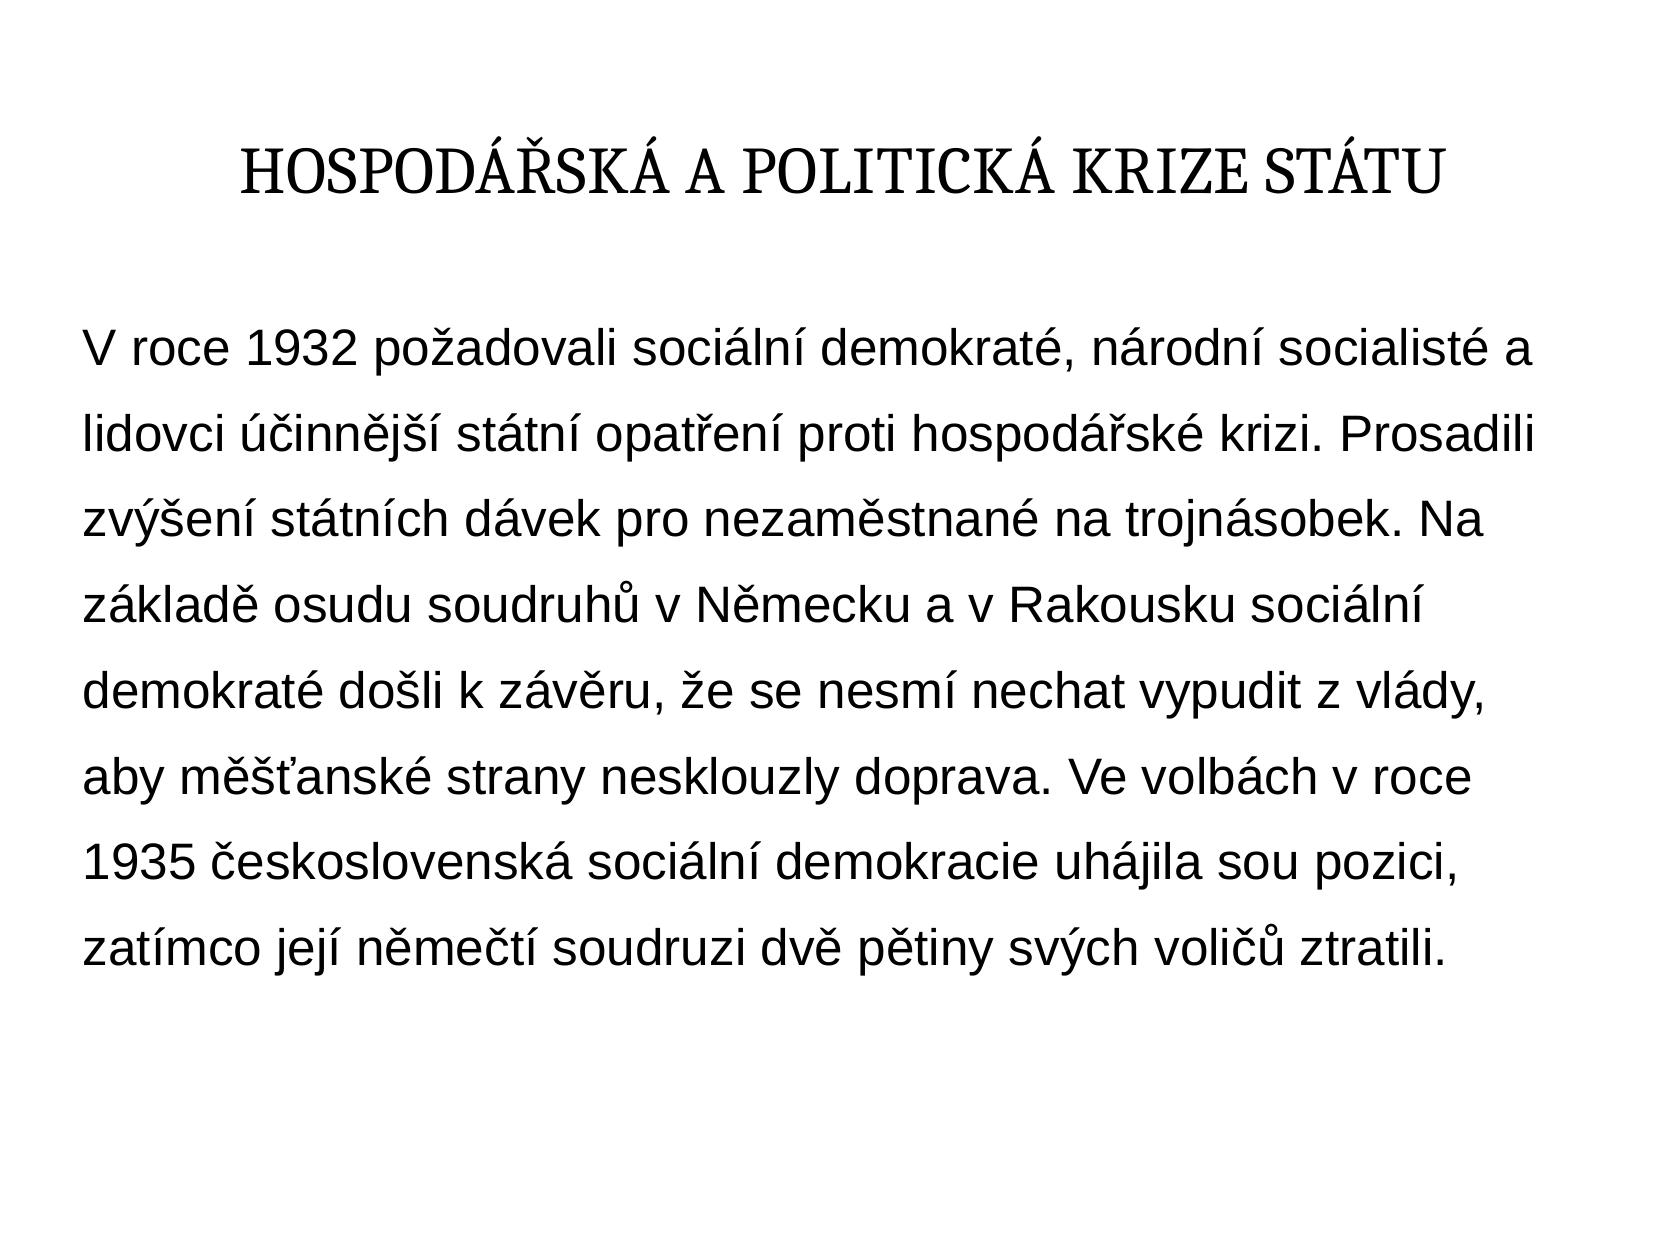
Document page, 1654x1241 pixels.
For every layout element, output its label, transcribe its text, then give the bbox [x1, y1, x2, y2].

title Hospodářská a politická krize státu [82, 49, 1571, 257]
list V roce 1932 požadovali sociální demokraté, národní socialisté a lidovci účinnější státní opatření proti hospodářské krizi. Prosadili zvýšení státních dávek pro nezaměstnané na trojnásobek. Na základě osudu soudruhů v Německu a v Rakousku sociální demokraté došli k závěru, že se nesmí nechat vypudit z vlády, aby měšťanské strany nesklouzly doprava. Ve volbách v roce 1935 československá sociální demokracie uhájila sou pozici, zatímco její němečtí soudruzi dvě pětiny svých voličů ztratili. [82, 290, 1571, 1010]
